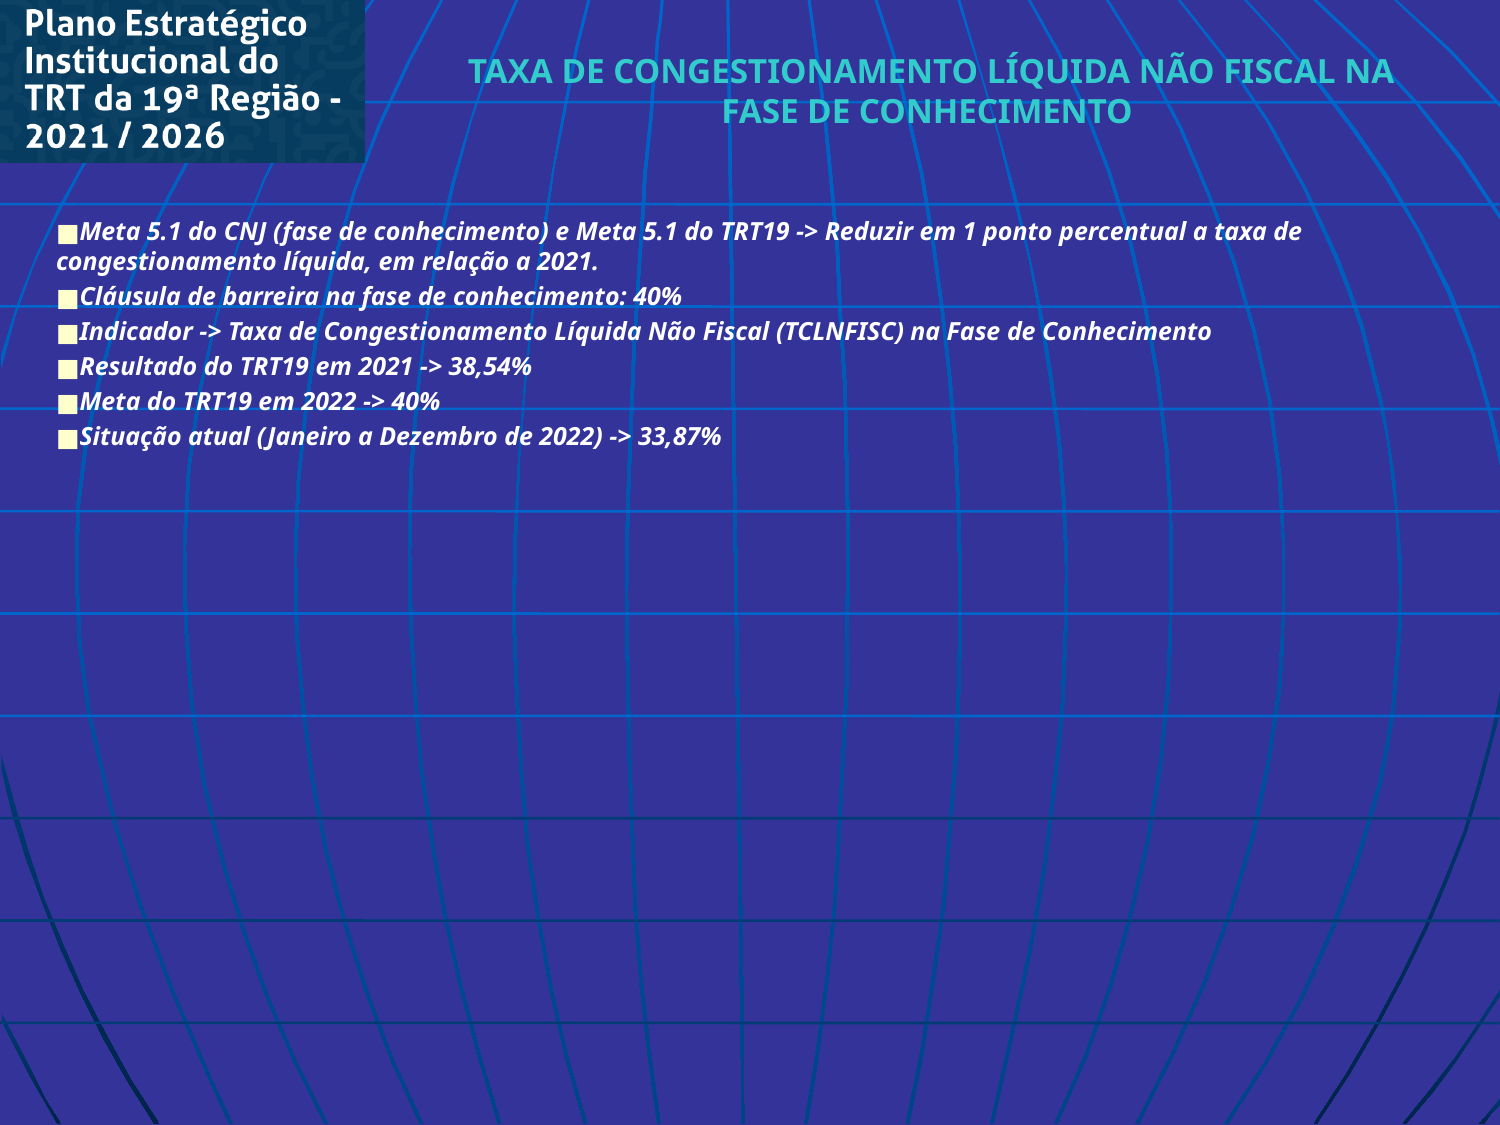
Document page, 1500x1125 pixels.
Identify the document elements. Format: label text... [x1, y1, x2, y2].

text_box TAXA DE CONGESTIONAMENTO LÍQUIDA NÃO FISCAL NA FASE DE CONHECIMENTO [407, 42, 1448, 138]
picture [0, 0, 365, 163]
text_box Meta 5.1 do CNJ (fase de conhecimento) e Meta 5.1 do TRT19 -> Reduzir em 1 ponto percentual a taxa de congestionamento líquida, em relação a 2021. Cláusula de barreira na fase de conhecimento: 40% Indicador -> Taxa de Congestionamento Líquida Não Fiscal (TCLNFISC) na Fase de Conhecimento Resultado do TRT19 em 2021 -> 38,54% Meta do TRT19 em 2022 -> 40% Situação atual (Janeiro a Dezembro de 2022) -> 33,87% [41, 208, 1447, 516]
